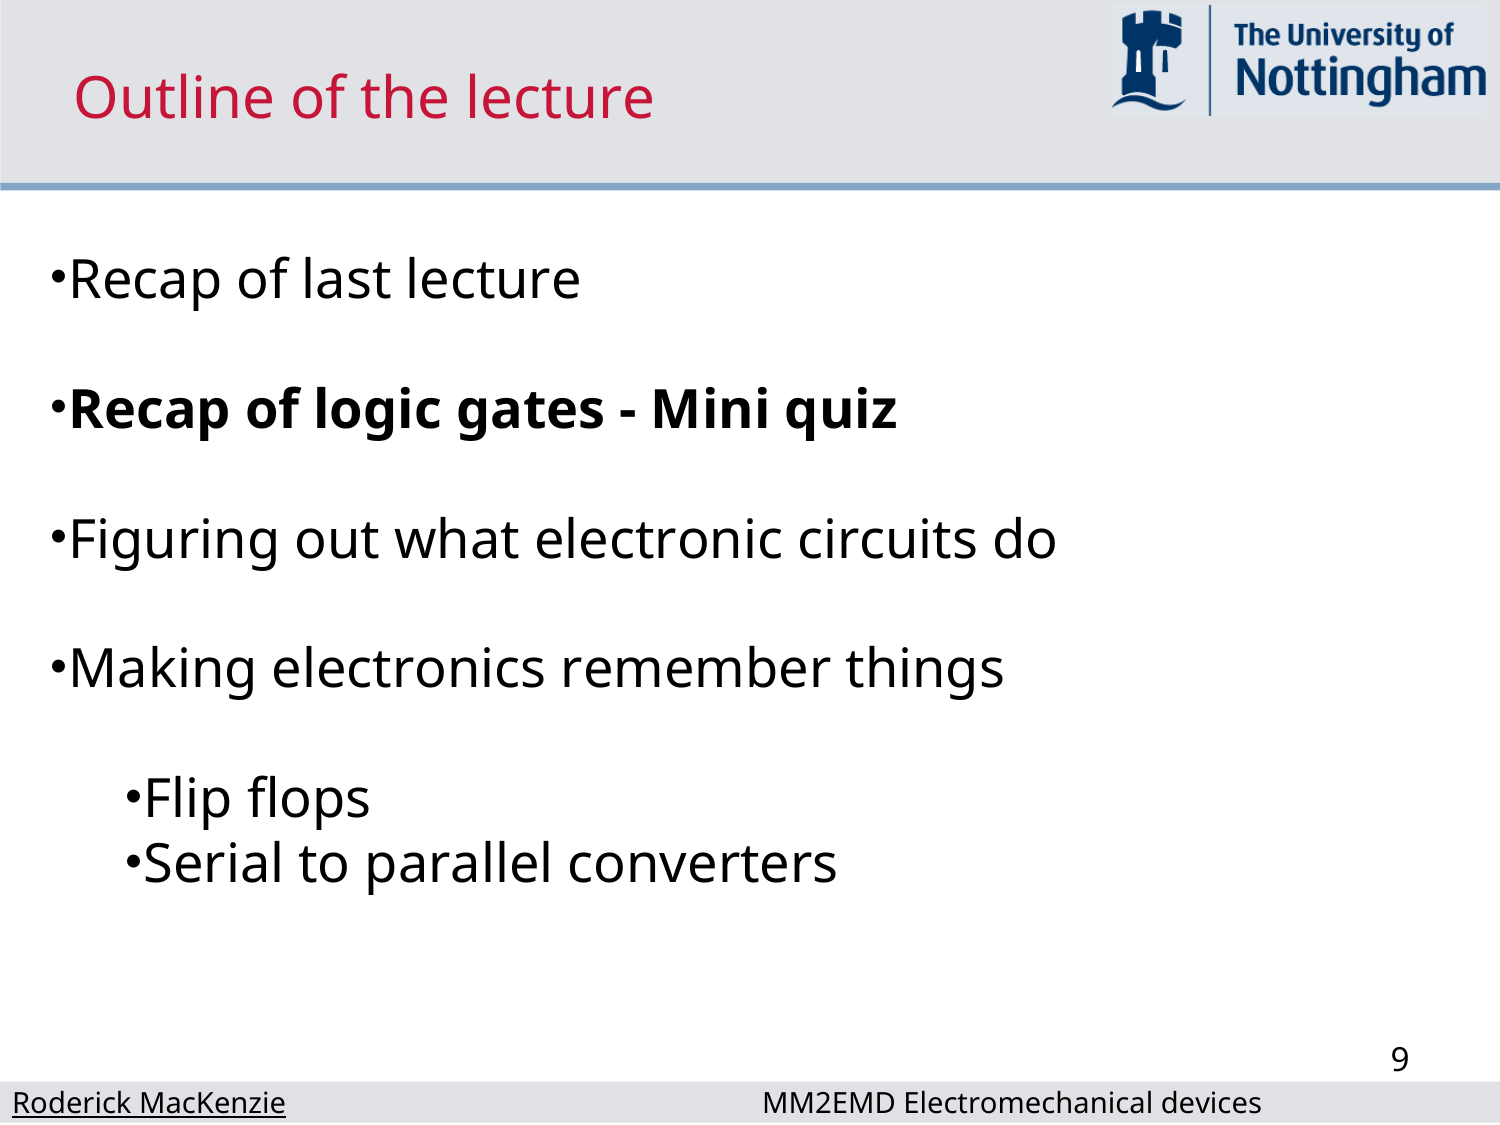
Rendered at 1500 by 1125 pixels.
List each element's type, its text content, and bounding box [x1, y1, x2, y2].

picture [1111, 4, 1487, 116]
text_box <number> [1375, 1030, 1500, 1101]
title Outline of the lecture [59, 43, 1297, 148]
text_box Recap of last lecture Recap of logic gates - Mini quiz Figuring out what electronic circuits do Making electronics remember things Flip flops Serial to parallel converters [34, 236, 1477, 967]
